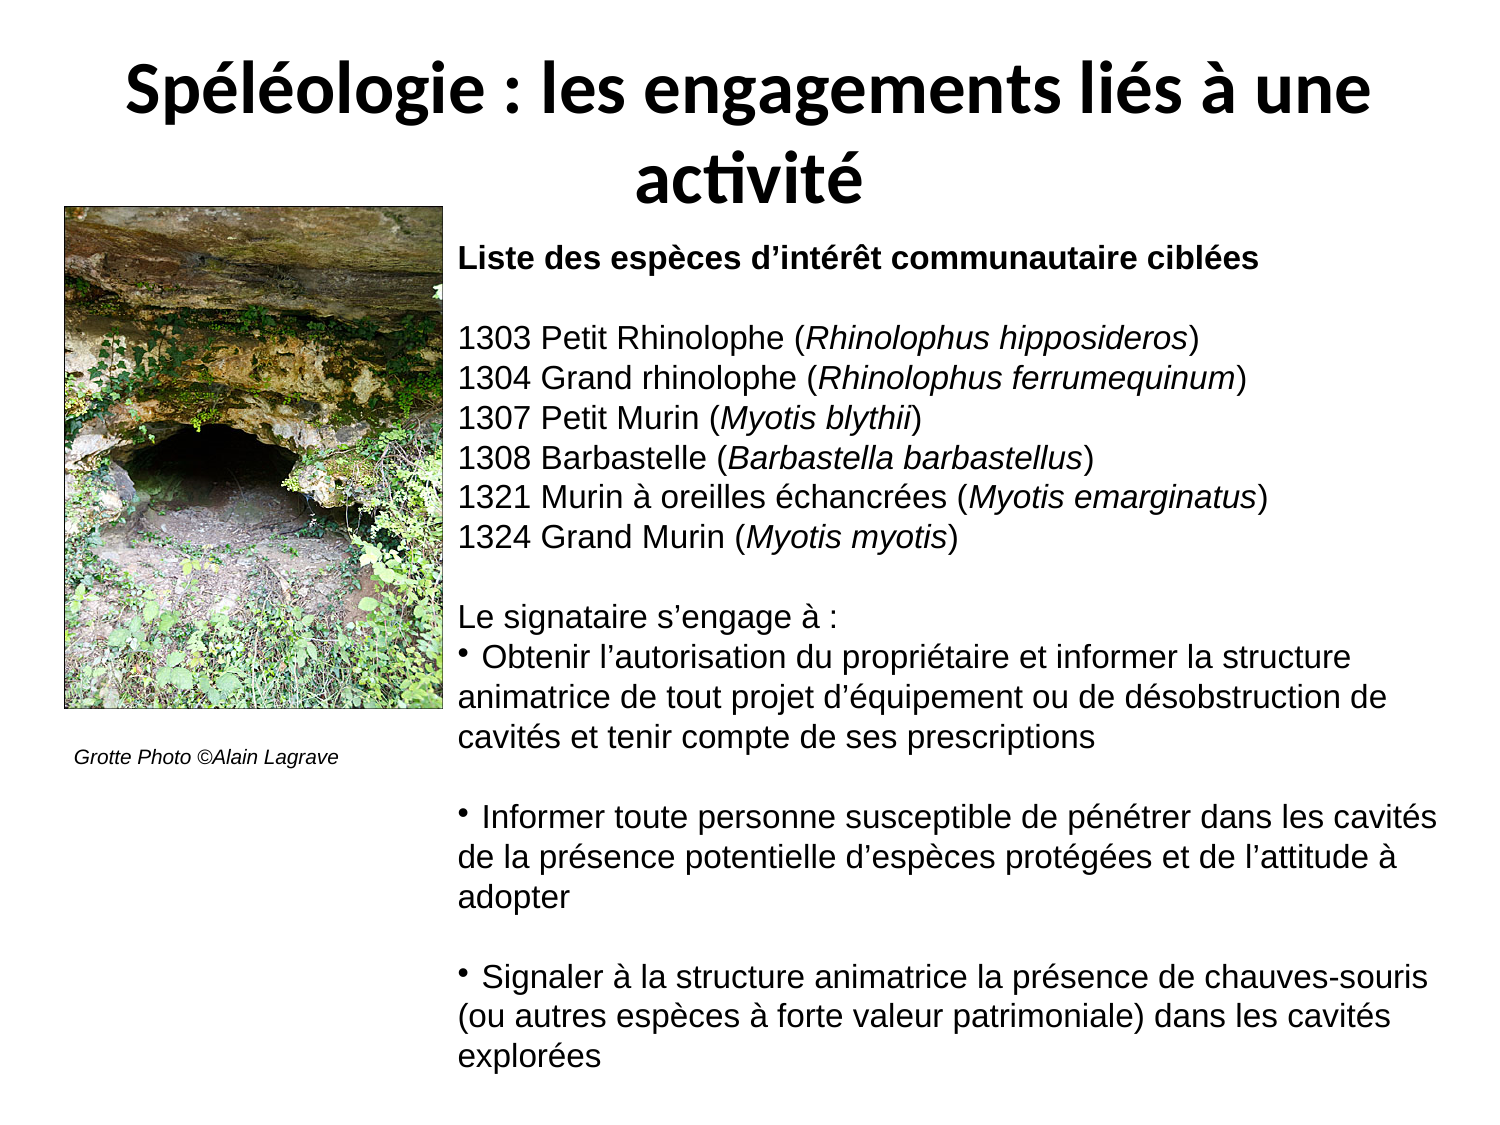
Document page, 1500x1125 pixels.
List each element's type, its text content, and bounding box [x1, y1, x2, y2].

picture [64, 206, 443, 709]
text_box Grotte Photo ©Alain Lagrave [59, 735, 414, 776]
title Spéléologie : les engagements liés à une activité [76, 31, 1424, 197]
text_box Liste des espèces d’intérêt communautaire ciblées 1303 Petit Rhinolophe (Rhinolophus hipposideros) 1304 Grand rhinolophe (Rhinolophus ferrumequinum) 1307 Petit Murin (Myotis blythii) 1308 Barbastelle (Barbastella barbastellus) 1321 Murin à oreilles échancrées (Myotis emarginatus) 1324 Grand Murin (Myotis myotis) Le signataire s’engage à : Obtenir l’autorisation du propriétaire et informer la structure animatrice de tout projet d’équipement ou de désobstruction de cavités et tenir compte de ses prescriptions Informer toute personne susceptible de pénétrer dans les cavités de la présence potentielle d’espèces protégées et de l’attitude à adopter Signaler à la structure animatrice la présence de chauves-souris (ou autres espèces à forte valeur patrimoniale) dans les cavités explorées [442, 148, 1465, 1085]
